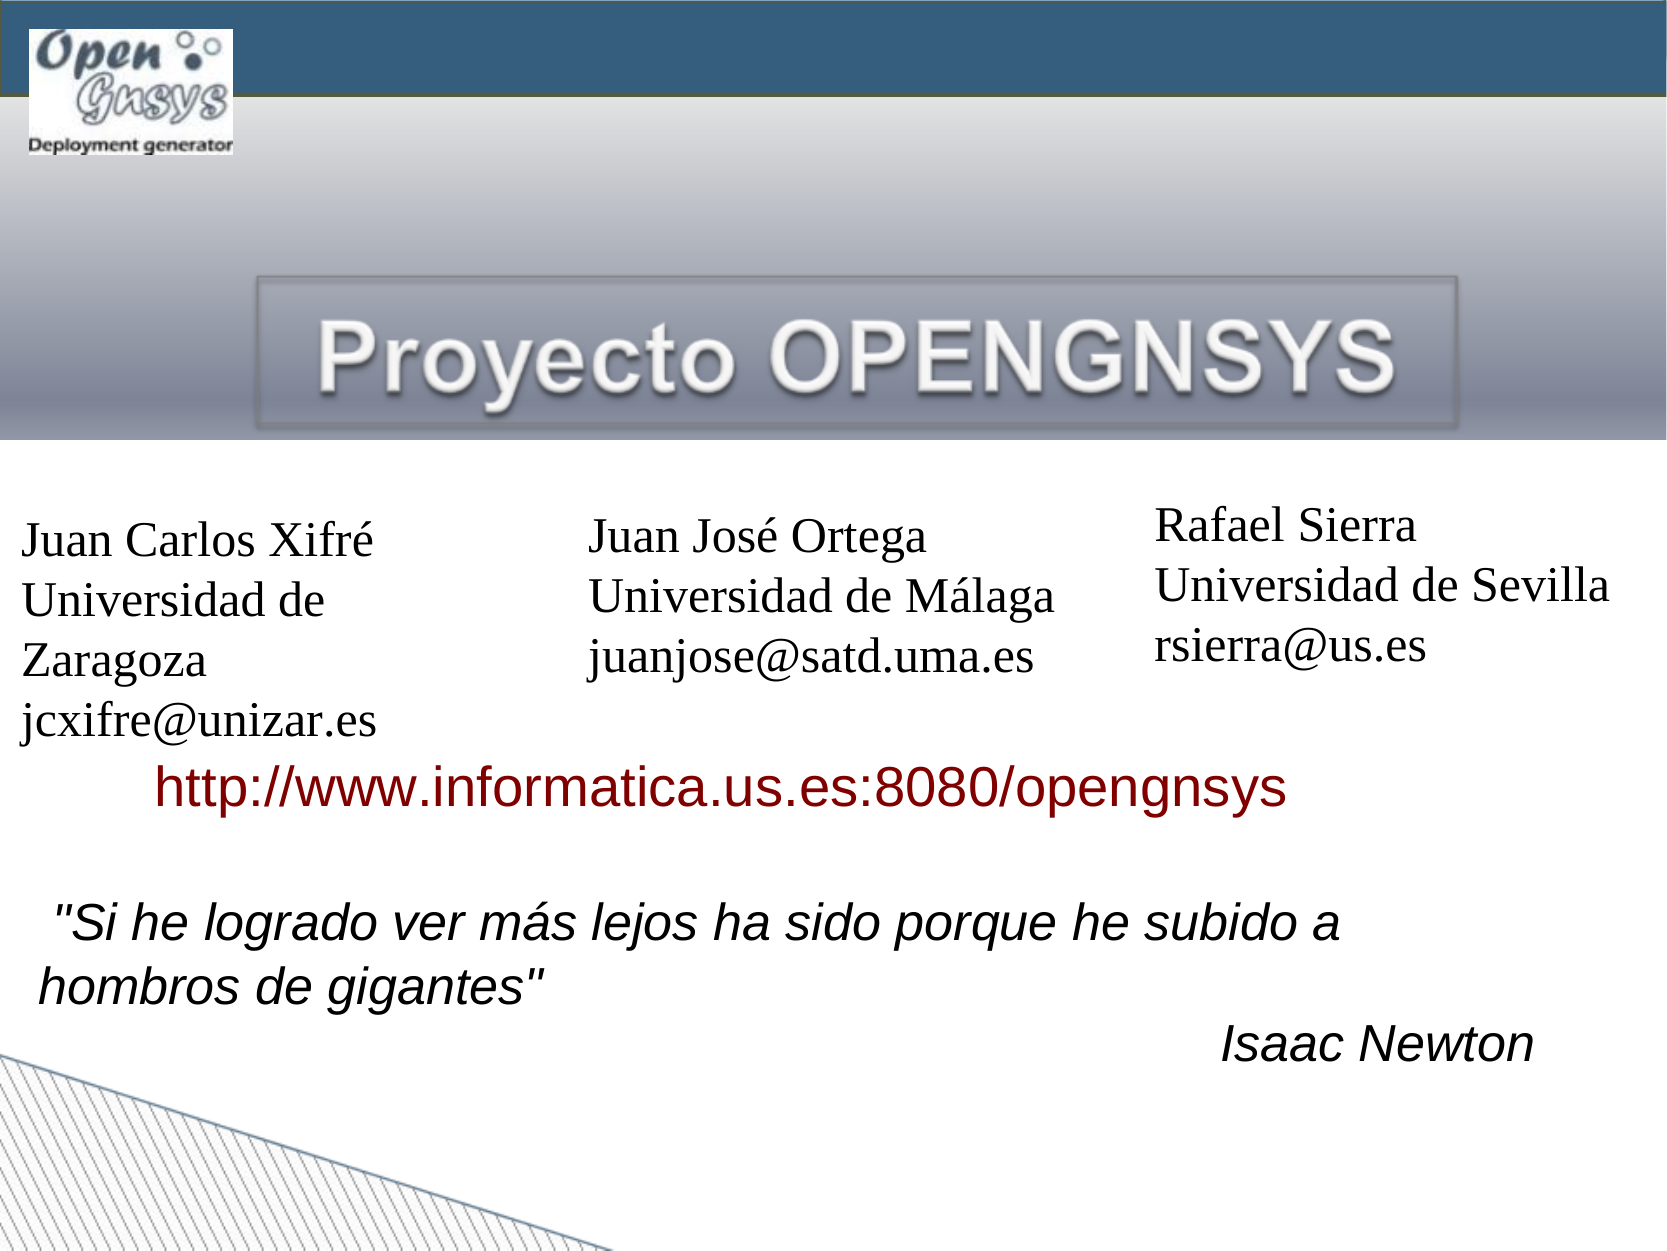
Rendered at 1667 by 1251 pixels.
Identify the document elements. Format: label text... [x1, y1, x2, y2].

text_box Juan Carlos Xifré Universidad de Zaragoza jcxifre@unizar.es [6, 498, 539, 754]
text_box Rafael Sierra Universidad de Sevilla rsierra@us.es [1139, 483, 1667, 679]
text_box "Si he logrado ver más lejos ha sido porque he subido a hombros de gigantes" Isaac Newton [38, 896, 1536, 1152]
text_box http://www.informatica.us.es:8080/opengnsys [64, 743, 1622, 832]
text_box Juan José Ortega Universidad de Málaga juanjose@satd.uma.es [573, 495, 1083, 691]
picture [0, 0, 1667, 1251]
